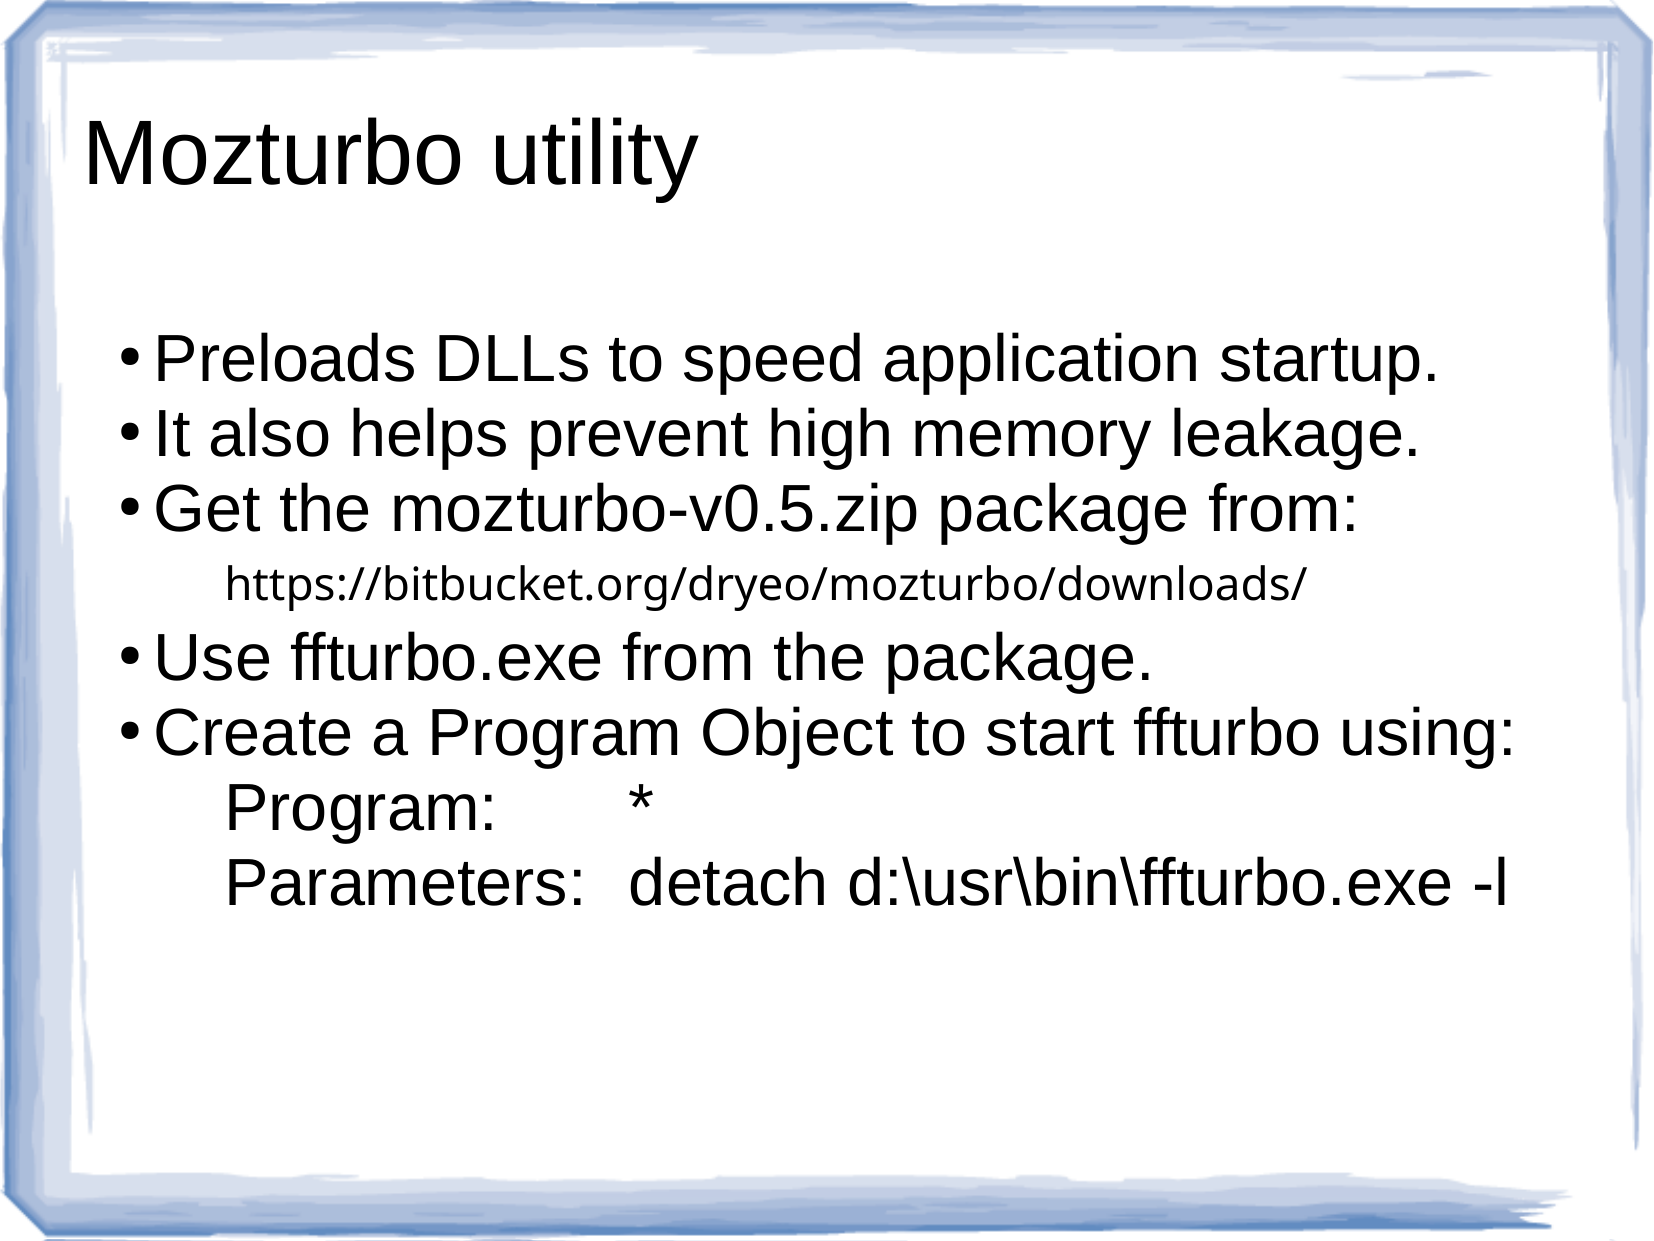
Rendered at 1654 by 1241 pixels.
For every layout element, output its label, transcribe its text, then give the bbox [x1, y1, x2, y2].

subtitle Preloads DLLs to speed application startup. It also helps prevent high memory leakage. Get the mozturbo-v0.5.zip package from: https://bitbucket.org/dryeo/mozturbo/downloads/ Use ffturbo.exe from the package. Create a Program Object to start ffturbo using: Program: * Parameters: detach d:\usr\bin\ffturbo.exe -l [118, 236, 1571, 1005]
title Mozturbo utility [82, 101, 1571, 205]
picture [0, 0, 1654, 1241]
